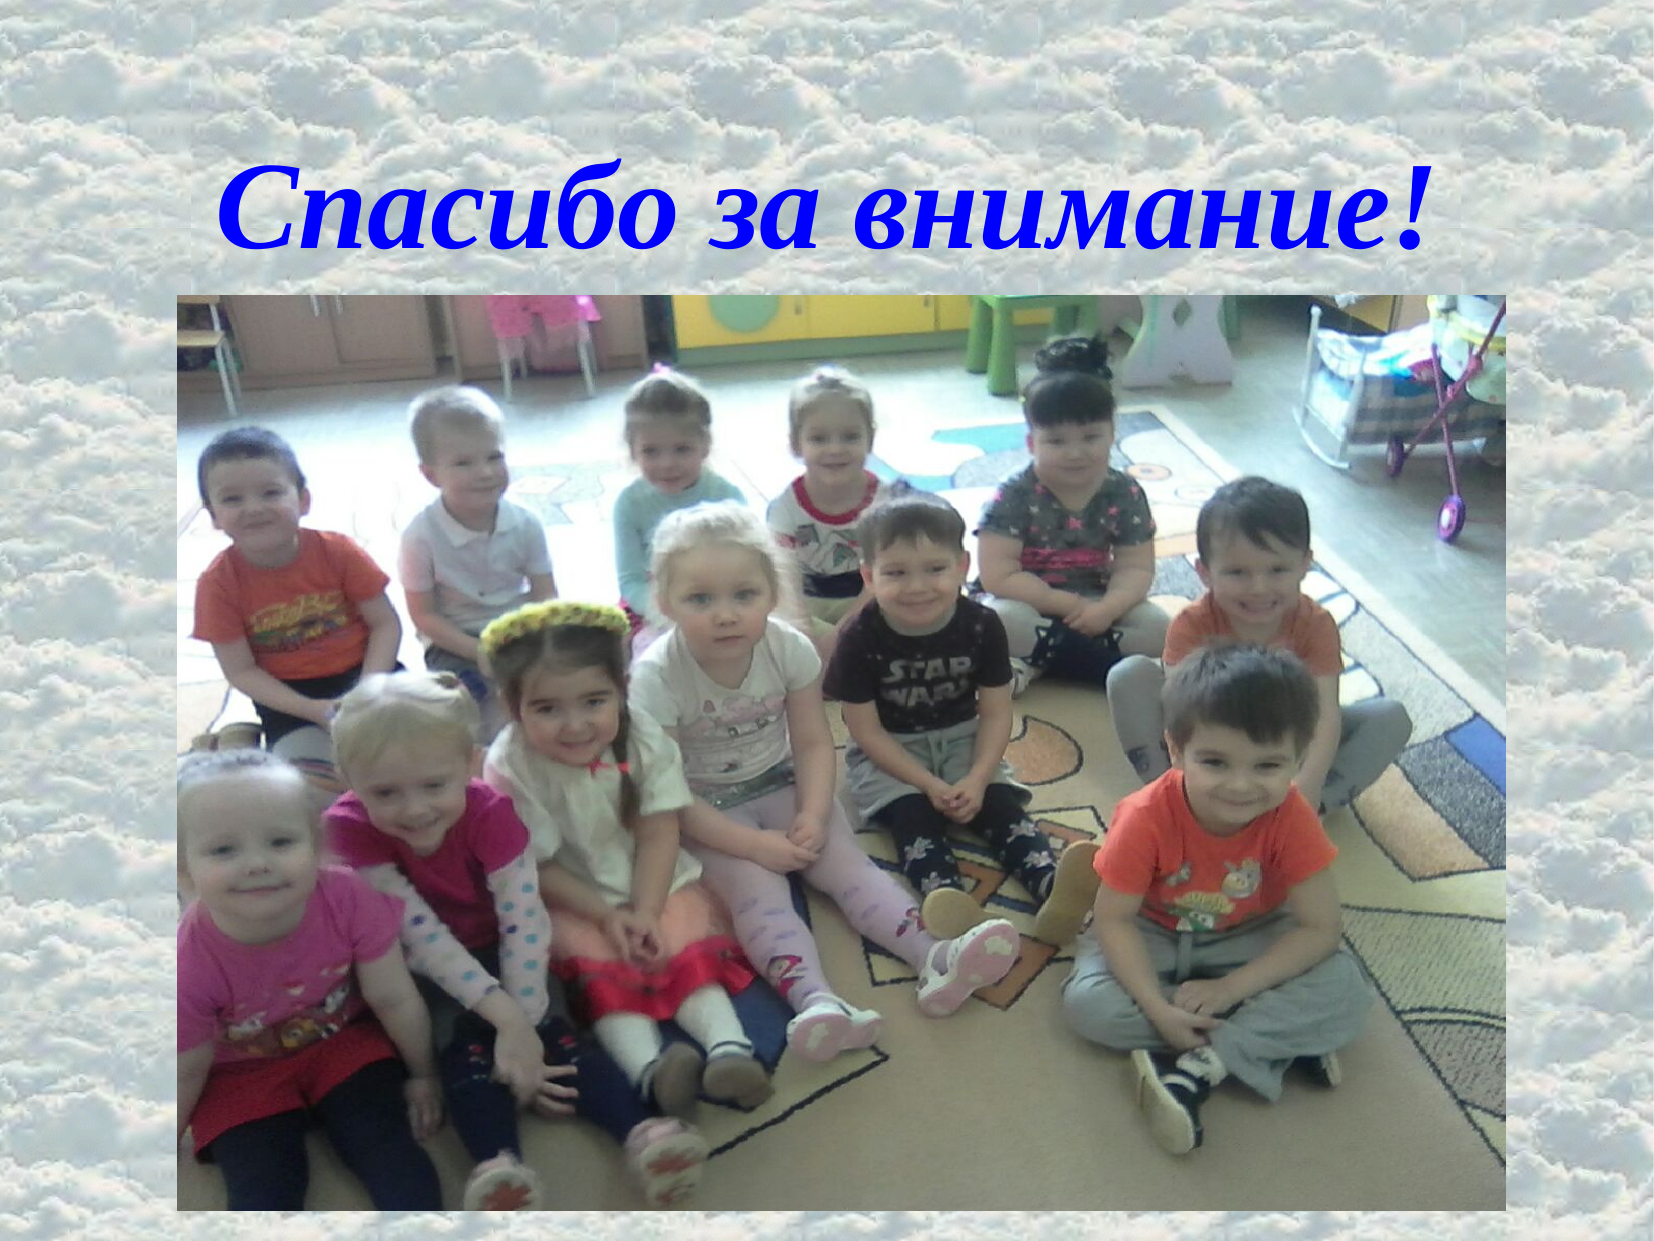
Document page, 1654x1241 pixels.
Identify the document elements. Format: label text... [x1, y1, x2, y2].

picture [0, 0, 1654, 1241]
title Спасибо за внимание! [121, 102, 1534, 310]
